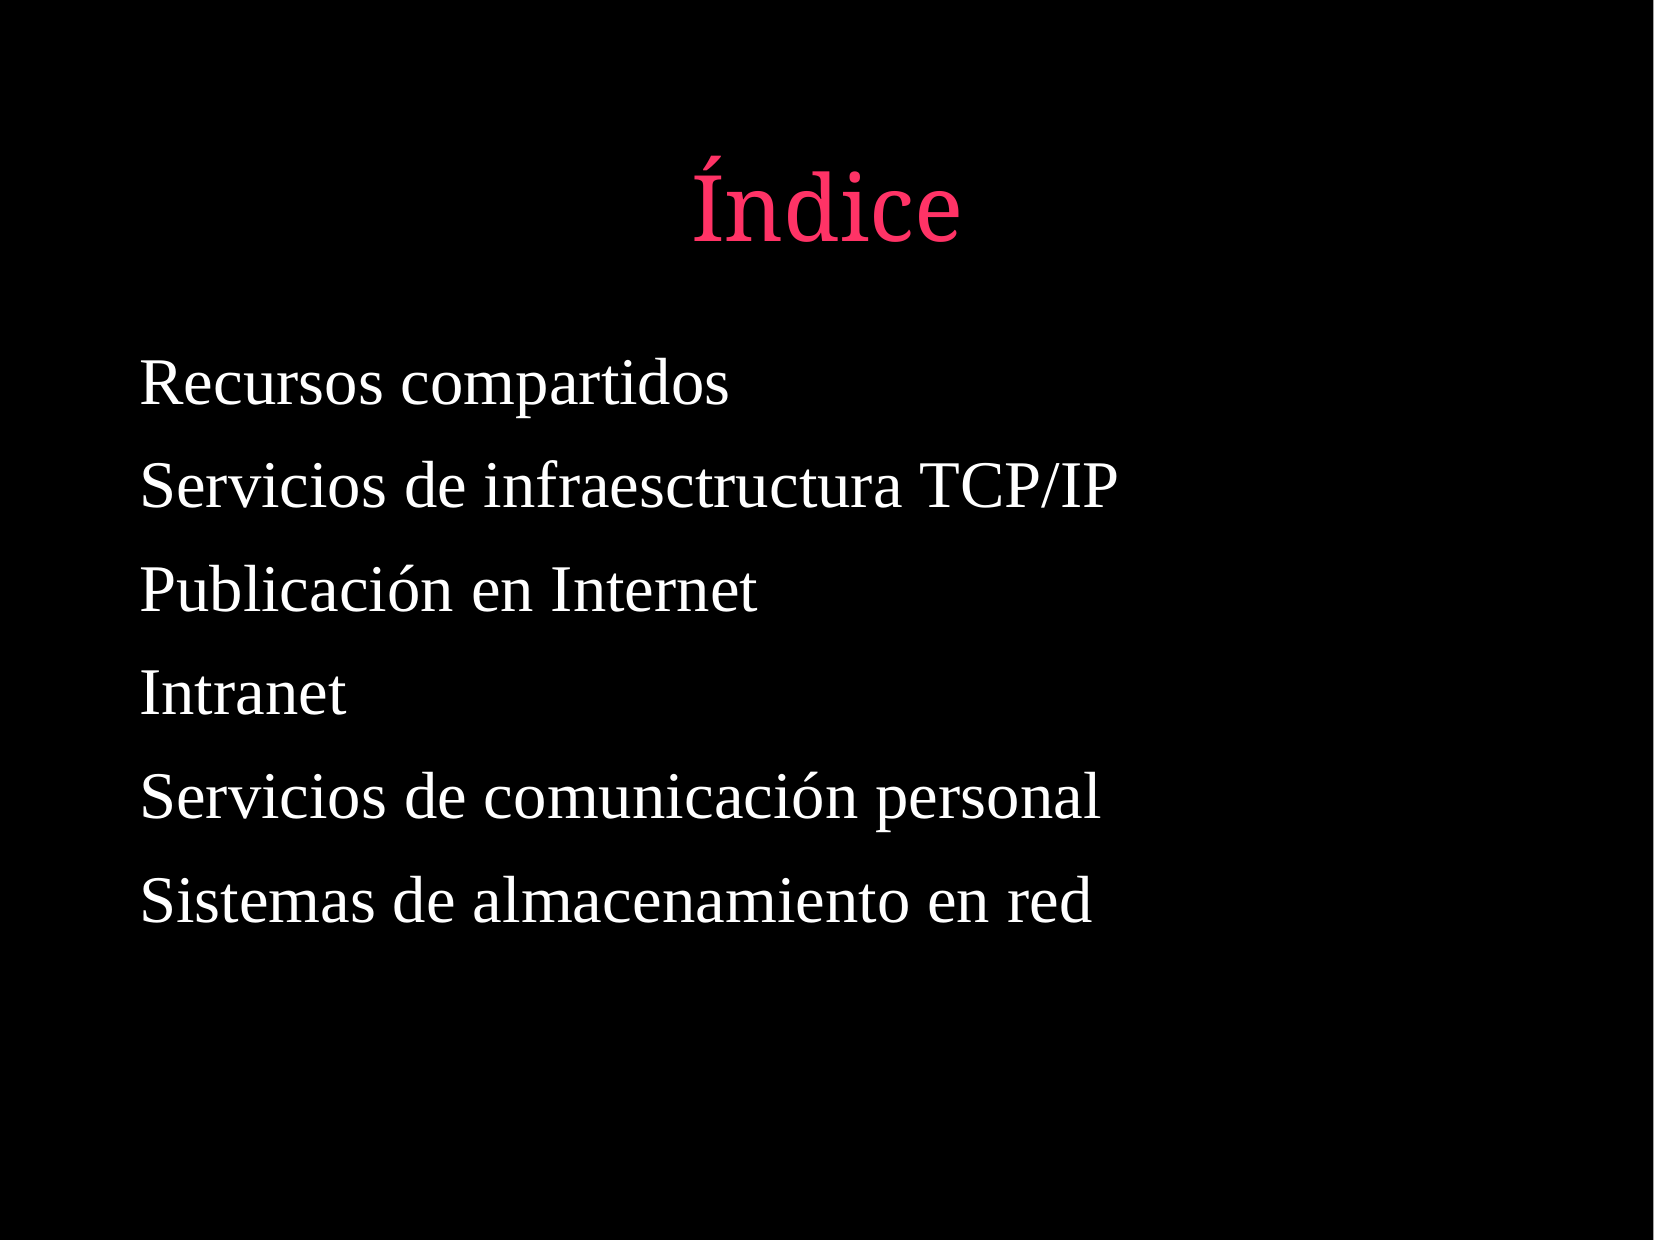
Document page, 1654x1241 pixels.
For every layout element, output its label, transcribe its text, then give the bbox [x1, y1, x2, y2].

list Recursos compartidos Servicios de infraesctructura TCP/IP Publicación en Internet Intranet Servicios de comunicación personal Sistemas de almacenamiento en red [121, 344, 1534, 1127]
title Índice [121, 102, 1534, 311]
